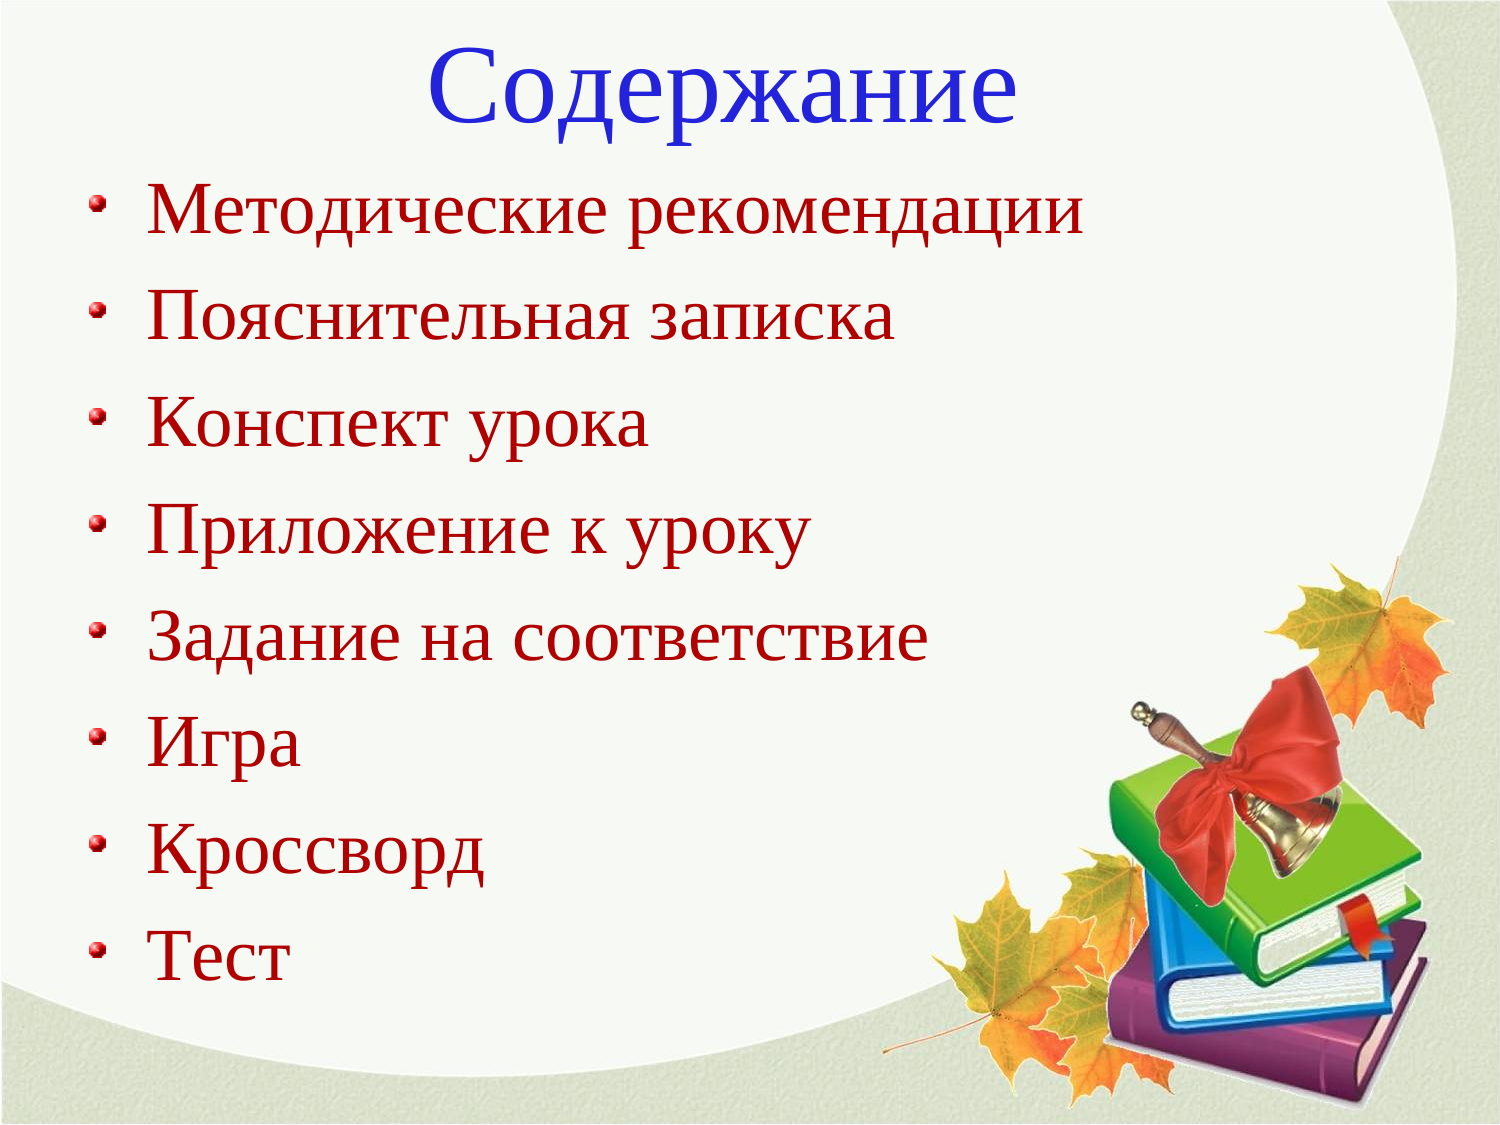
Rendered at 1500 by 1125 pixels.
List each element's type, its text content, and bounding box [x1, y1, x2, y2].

picture [0, 0, 1500, 1125]
text_box Содержание [354, 2, 1093, 153]
list Методические рекомендации Пояснительная записка Конспект урока Приложение к уроку Задание на соответствие Игра Кроссворд Тест [75, 43, 1426, 1072]
